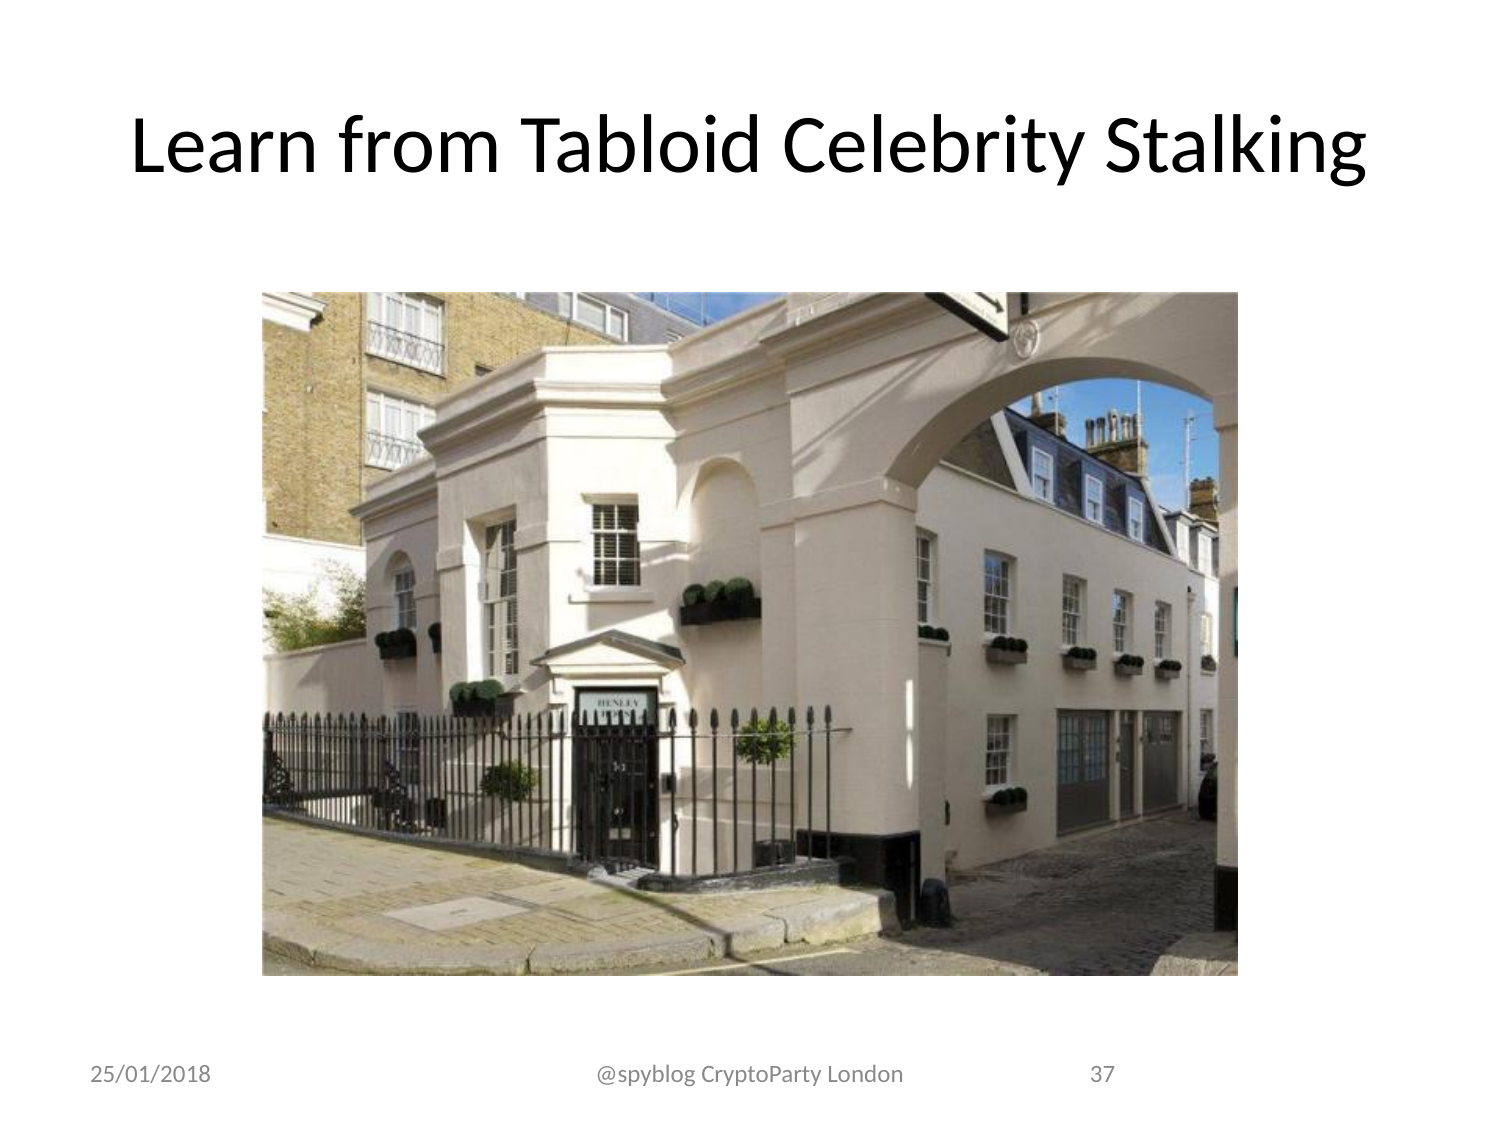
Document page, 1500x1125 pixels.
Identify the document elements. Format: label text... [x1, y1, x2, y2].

text_box ‹#› [1074, 1042, 1426, 1103]
picture [262, 292, 1238, 976]
title Learn from Tabloid Celebrity Stalking [75, 45, 1426, 233]
text_box 25/01/2018 [75, 1042, 426, 1103]
text_box @spyblog CryptoParty London [512, 1042, 988, 1103]
